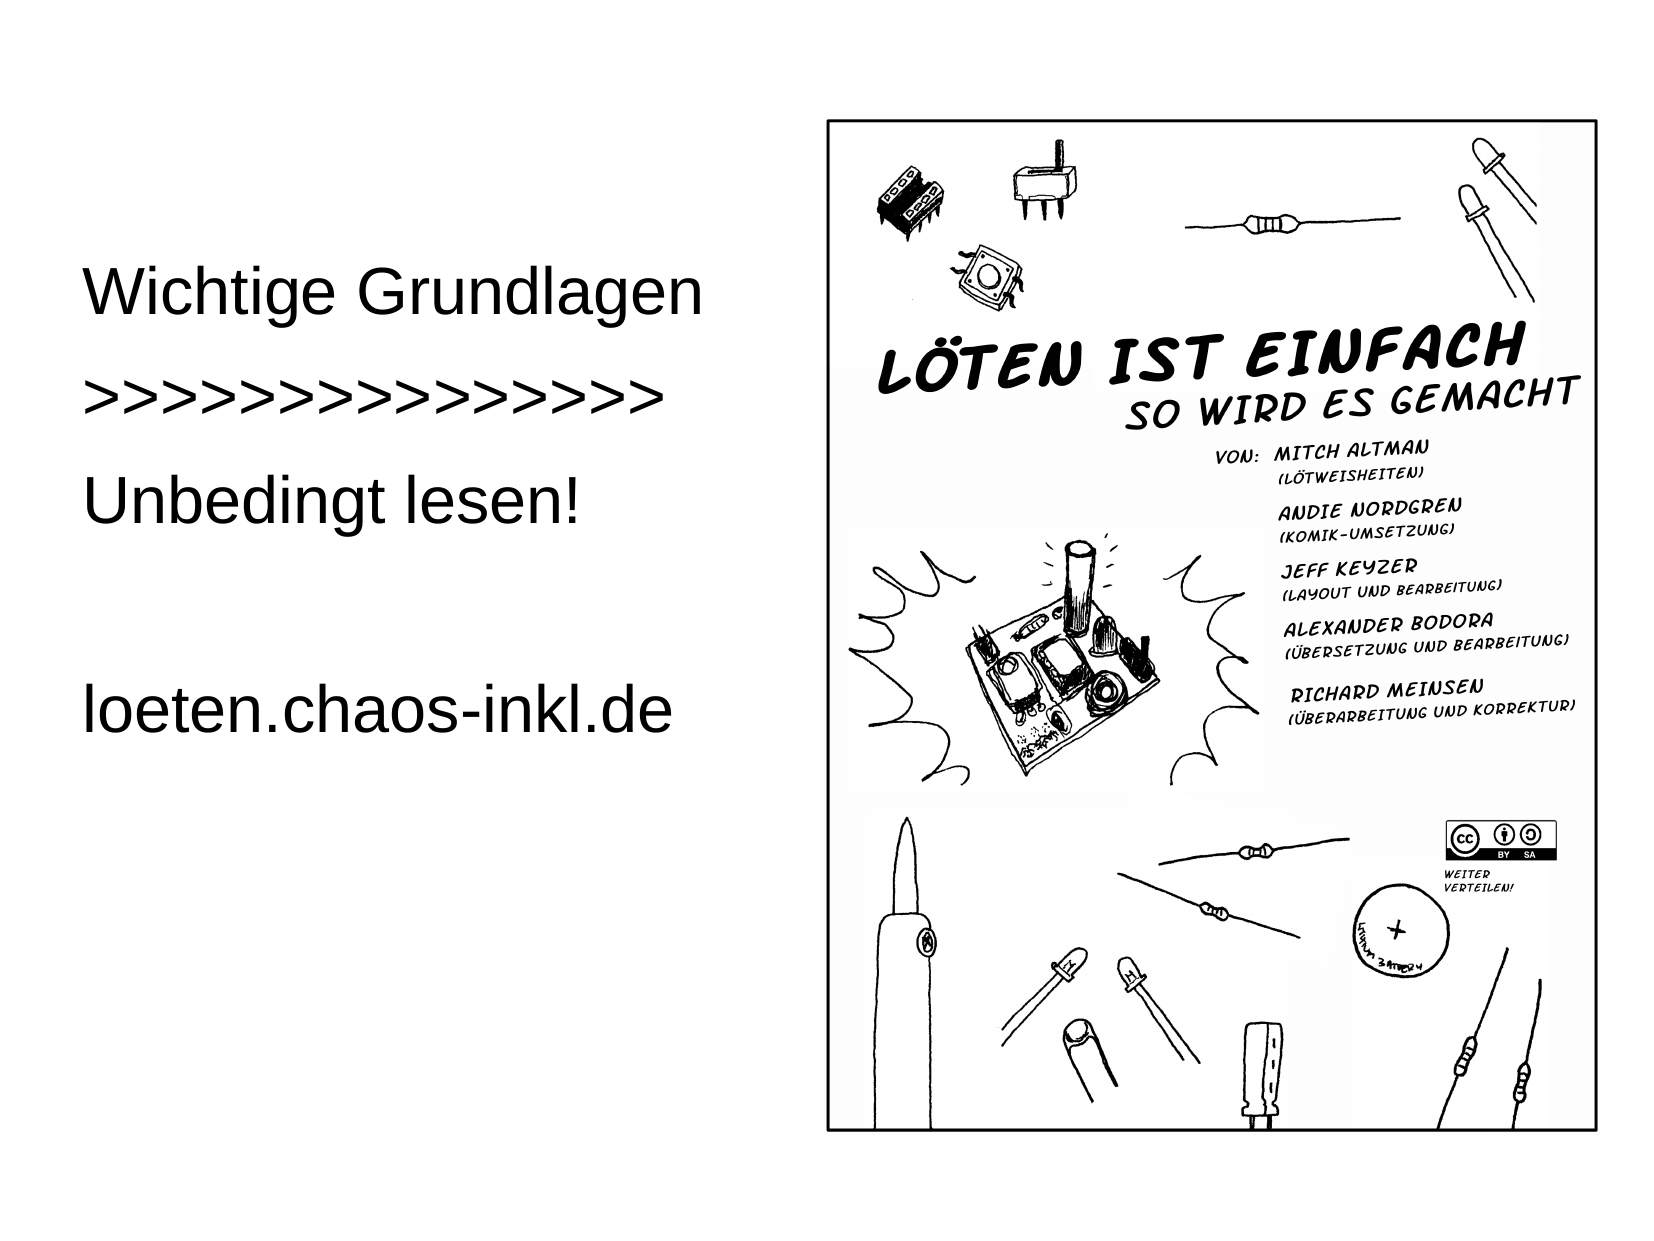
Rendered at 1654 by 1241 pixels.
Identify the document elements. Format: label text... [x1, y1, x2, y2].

picture [799, 89, 1621, 1156]
list Wichtige Grundlagen >>>>>>>>>>>>>>> Unbedingt lesen! loeten.chaos-inkl.de [82, 150, 799, 1111]
